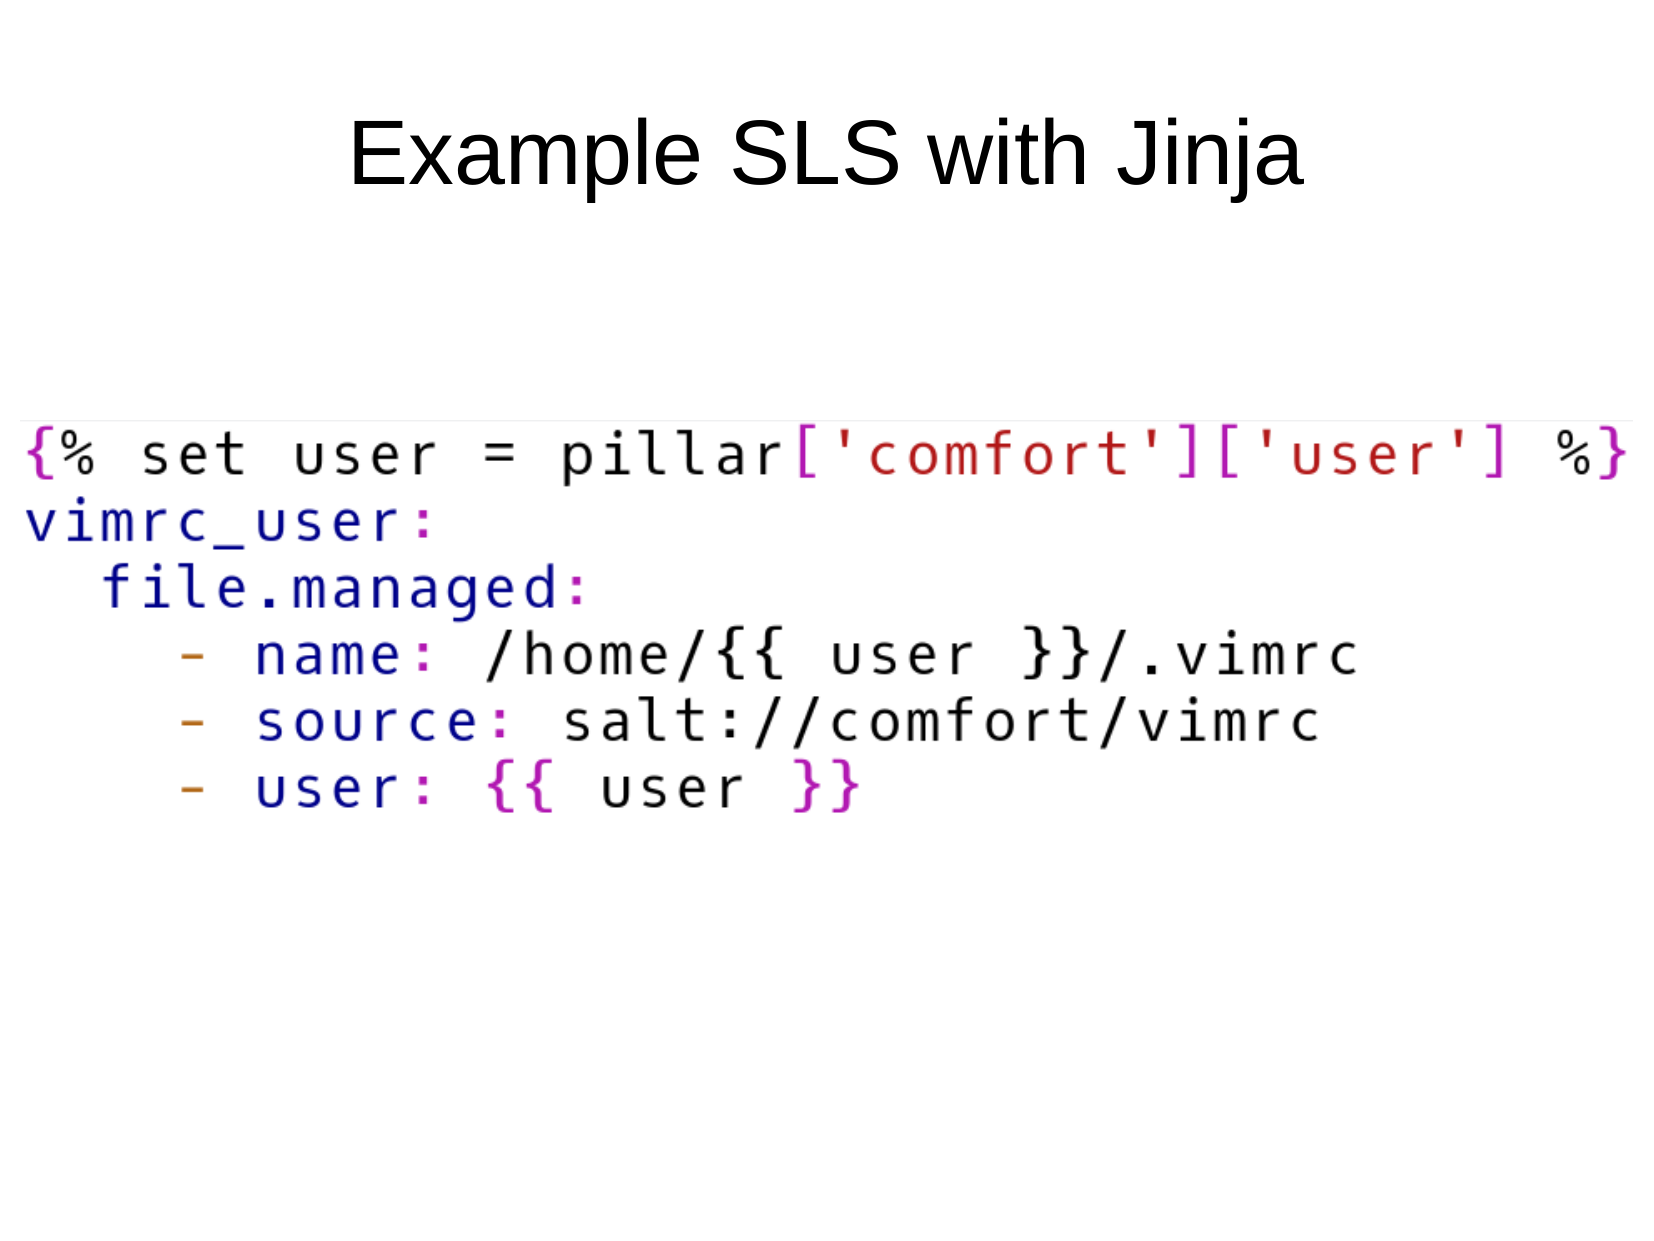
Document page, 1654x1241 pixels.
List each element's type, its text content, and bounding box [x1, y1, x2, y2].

title Example SLS with Jinja [82, 49, 1571, 257]
picture [20, 420, 1633, 818]
